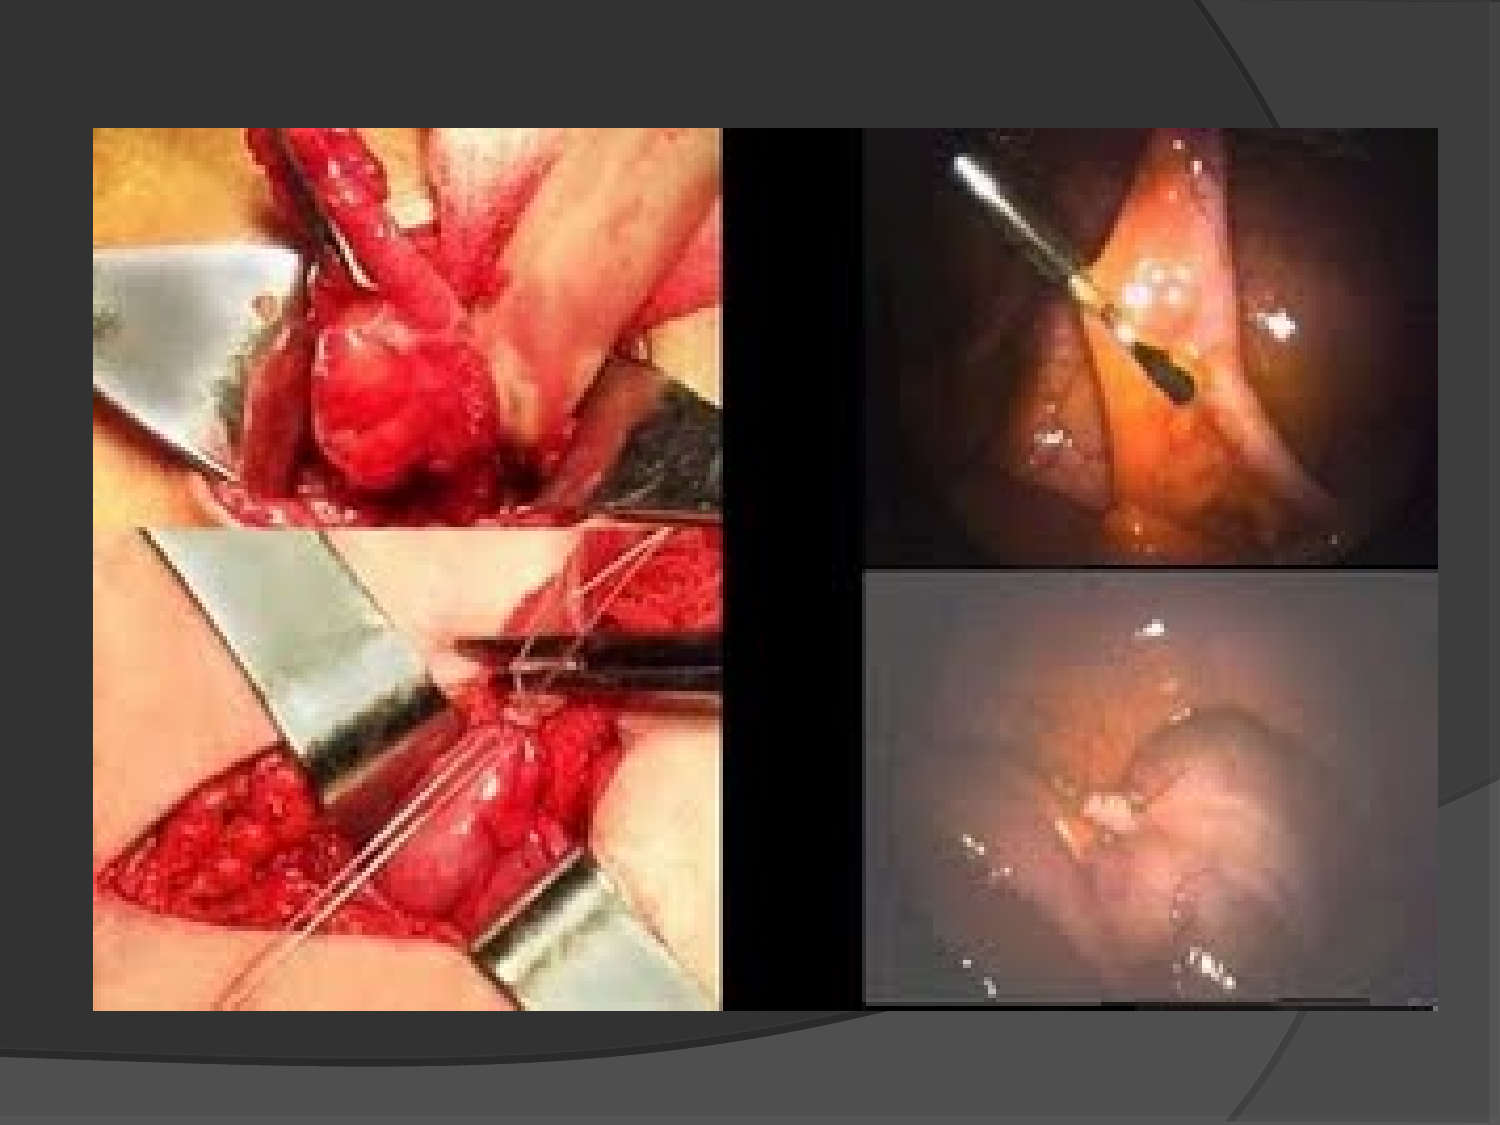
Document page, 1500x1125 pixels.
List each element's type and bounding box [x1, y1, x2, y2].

picture [93, 128, 1438, 1011]
